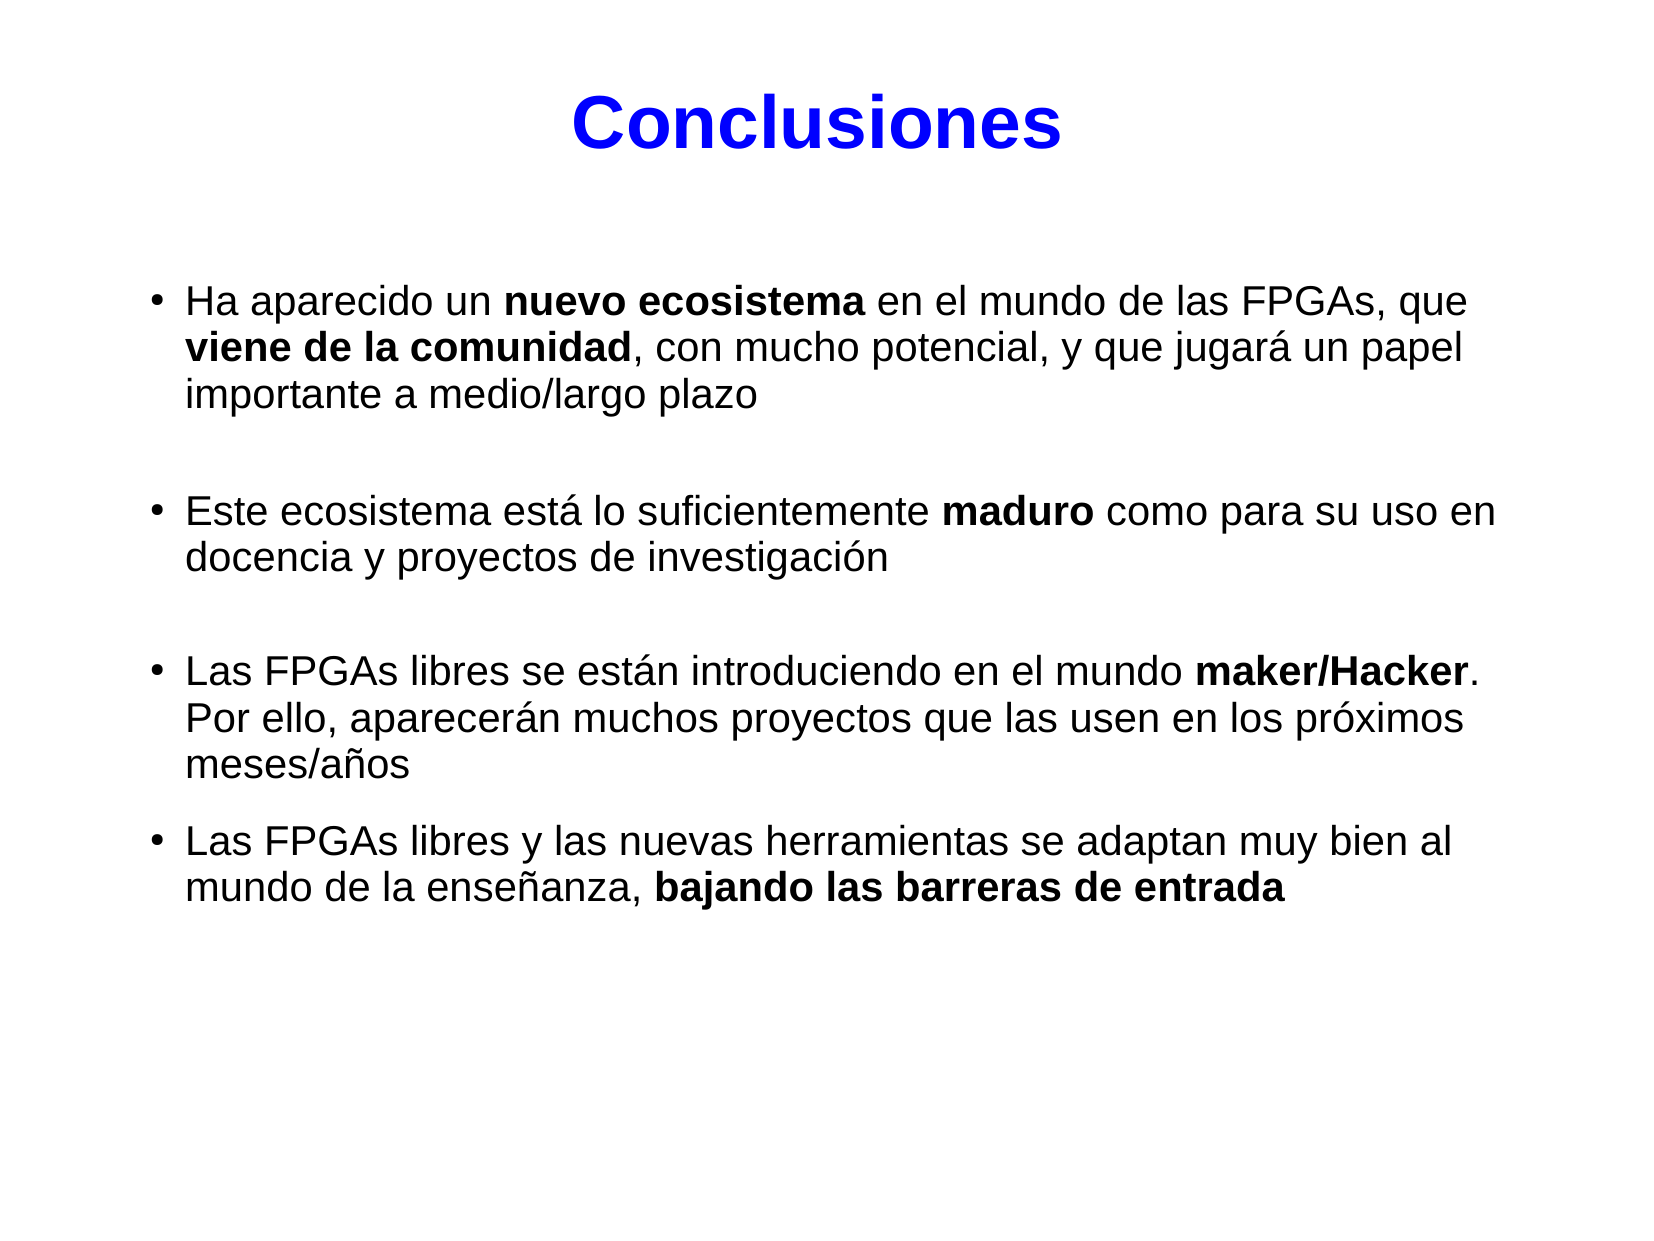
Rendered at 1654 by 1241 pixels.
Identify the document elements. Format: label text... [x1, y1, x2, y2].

text_box Ha aparecido un nuevo ecosistema en el mundo de las FPGAs, que viene de la comunidad, con mucho potencial, y que jugará un papel importante a medio/largo plazo [135, 270, 1516, 425]
text_box Conclusiones [90, 73, 1546, 211]
text_box Las FPGAs libres y las nuevas herramientas se adaptan muy bien al mundo de la enseñanza, bajando las barreras de entrada [135, 810, 1516, 935]
text_box Las FPGAs libres se están introduciendo en el mundo maker/Hacker. Por ello, aparecerán muchos proyectos que las usen en los próximos meses/años [135, 640, 1516, 796]
text_box Este ecosistema está lo suficientemente maduro como para su uso en docencia y proyectos de investigación [135, 480, 1516, 635]
